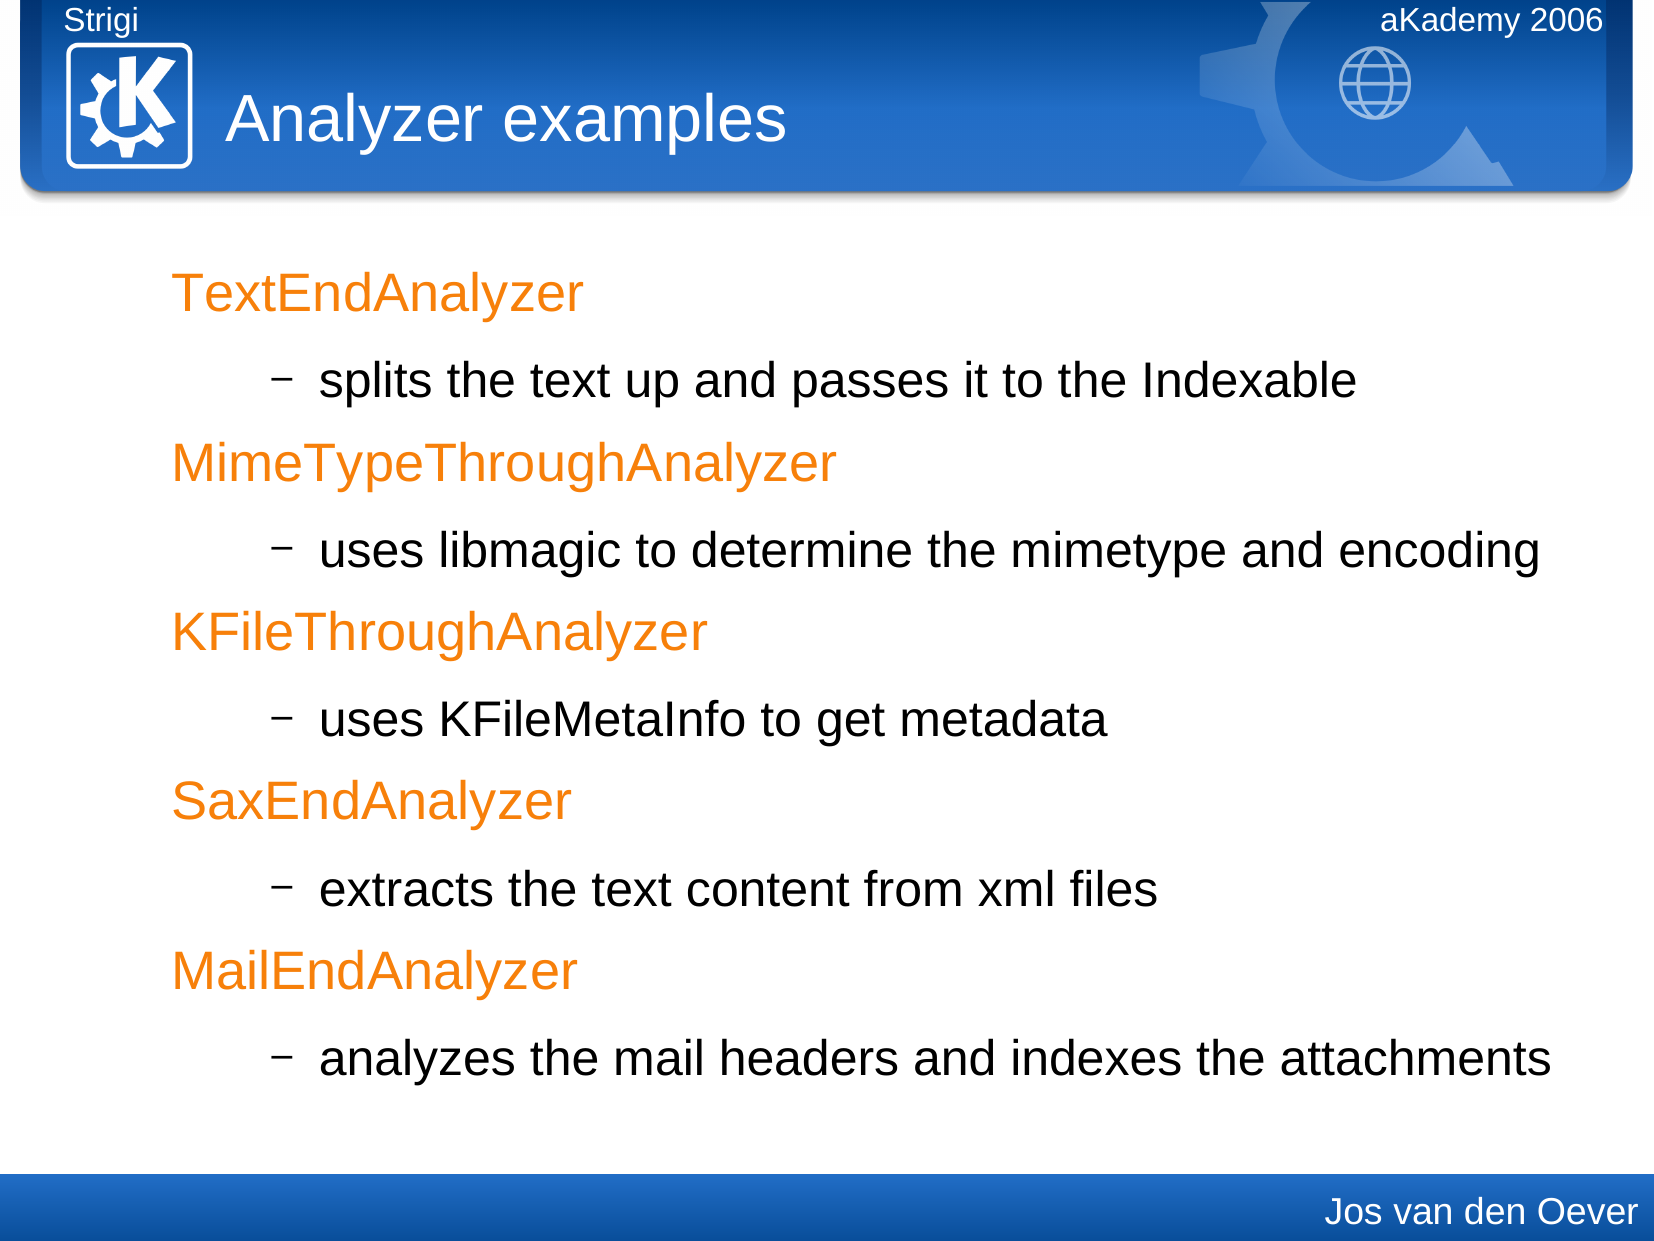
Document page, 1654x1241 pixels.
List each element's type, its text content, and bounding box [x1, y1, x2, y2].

picture [0, 0, 1652, 216]
title Analyzer examples [225, 49, 1571, 188]
list TextEndAnalyzer splits the text up and passes it to the Indexable MimeTypeThroughAnalyzer uses libmagic to determine the mimetype and encoding KFileThroughAnalyzer uses KFileMetaInfo to get metadata SaxEndAnalyzer extracts the text content from xml files MailEndAnalyzer analyzes the mail headers and indexes the attachments [82, 262, 1571, 1153]
